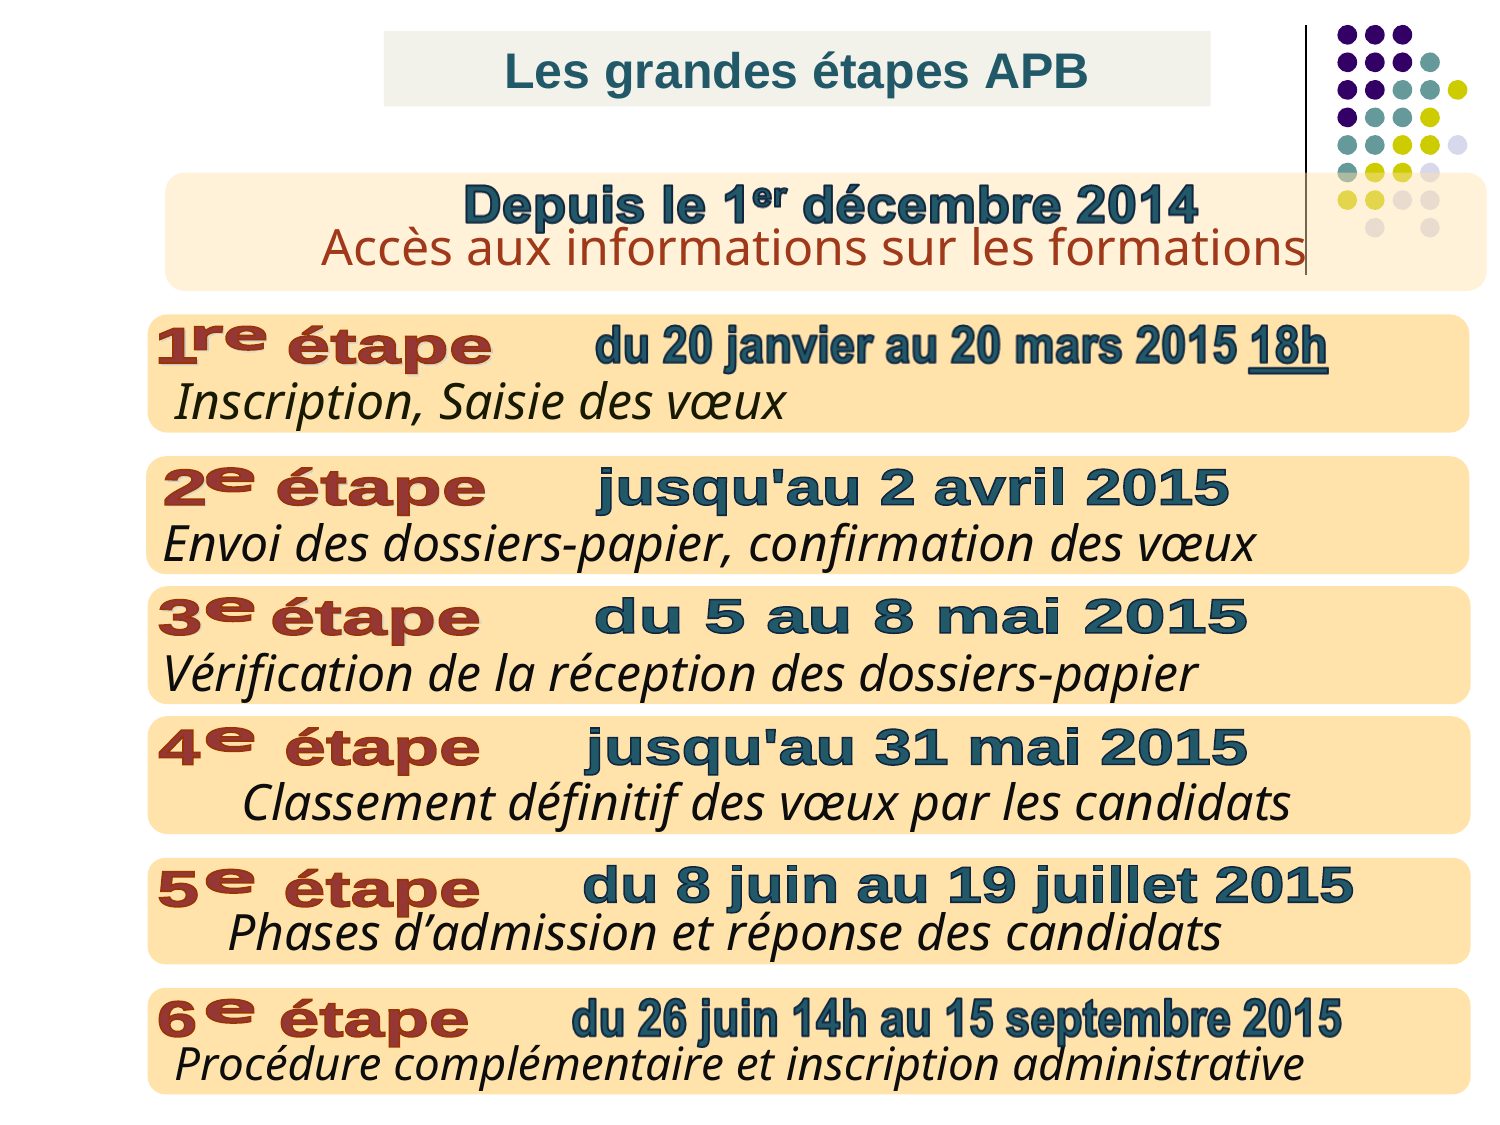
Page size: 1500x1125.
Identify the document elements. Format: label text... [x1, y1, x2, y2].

text_box 4 étape [397, 737, 436, 776]
text_box Envoi des dossiers-papier, confirmation des vœux [147, 503, 1432, 579]
text_box 1 étape [159, 328, 197, 364]
text_box du 8 juin au 19 juillet 2015 [1217, 866, 1247, 893]
text_box jusqu'au 2 avril 2015 [1161, 469, 1192, 505]
text_box 3 étape [344, 607, 388, 636]
text_box [298, 742, 313, 748]
text_box Les 6 grandes étapes [86, 0, 1437, 48]
text_box 3 étape [273, 607, 313, 636]
text_box du 8 juin au 19 juillet 2015 [1288, 867, 1318, 903]
text_box jusqu'au 31 mai 2015 [1178, 729, 1210, 765]
text_box [147, 987, 1471, 1095]
text_box jusqu'au 31 mai 2015 [1028, 737, 1064, 765]
text_box [457, 483, 473, 488]
text_box [301, 341, 316, 346]
text_box [694, 743, 708, 760]
text_box [814, 881, 826, 893]
text_box [165, 172, 1487, 291]
text_box [285, 613, 301, 618]
text_box 5 étape [397, 879, 436, 893]
text_box [291, 483, 306, 488]
text_box 3 étape [439, 607, 479, 636]
text_box [791, 753, 802, 760]
text_box jusqu'au 31 mai 2015 [1212, 729, 1247, 765]
text_box [1154, 880, 1165, 885]
text_box [945, 493, 956, 500]
text_box du 5 au 8 mai 2015 [706, 599, 744, 633]
text_box jusqu'au 2 avril 2015 [825, 477, 858, 506]
text_box jusqu'au 2 avril 2015 [1123, 469, 1155, 506]
text_box jusqu'au 31 mai 2015 [726, 737, 759, 765]
text_box [594, 880, 607, 893]
text_box [888, 604, 900, 613]
text_box [147, 586, 1471, 705]
text_box [951, 612, 963, 633]
text_box jusqu'au 2 avril 2015 [881, 469, 914, 505]
text_box [779, 622, 792, 628]
picture [465, 183, 1199, 234]
text_box du 5 au 8 mai 2015 [1170, 599, 1205, 633]
text_box du 5 au 8 mai 2015 [1209, 599, 1247, 633]
text_box 6 étape [389, 1009, 427, 1023]
text_box 6 étape [293, 999, 312, 1008]
text_box [147, 857, 1471, 965]
text_box 5 étape [159, 871, 198, 907]
text_box 4 étape [286, 737, 324, 766]
text_box [147, 716, 1471, 835]
text_box [222, 1004, 240, 1008]
text_box [409, 743, 425, 760]
text_box [1149, 735, 1162, 759]
text_box [974, 612, 986, 633]
text_box e [206, 869, 254, 894]
text_box 4 étape [441, 737, 479, 766]
text_box jusqu'au 2 avril 2015 [1195, 469, 1228, 506]
text_box 5 étape [298, 869, 318, 878]
text_box du 5 au 8 mai 2015 [939, 606, 997, 633]
text_box [371, 351, 384, 358]
text_box jusqu'au 2 avril 2015 [969, 477, 1006, 505]
text_box [993, 873, 1005, 884]
text_box [409, 884, 424, 893]
text_box du 5 au 8 mai 2015 [596, 597, 634, 633]
text_box 3 étape [392, 607, 433, 646]
text_box 5 étape [354, 879, 388, 893]
text_box 2 étape [321, 471, 347, 506]
text_box [443, 1014, 457, 1020]
text_box 2 étape [291, 467, 312, 476]
text_box 6 étape [431, 1009, 468, 1023]
text_box 2 étape [349, 477, 393, 506]
text_box 4 étape [326, 731, 351, 766]
text_box 6 étape [347, 1009, 380, 1023]
text_box 3 étape [286, 597, 307, 606]
text_box jusqu'au 31 mai 2015 [1139, 729, 1172, 765]
text_box [452, 613, 467, 618]
text_box jusqu'au 31 mai 2015 [1102, 729, 1135, 765]
text_box [464, 341, 479, 346]
text_box du 5 au 8 mai 2015 [768, 606, 808, 633]
text_box [607, 612, 623, 628]
text_box e [206, 467, 254, 492]
text_box jusqu'au 2 avril 2015 [935, 477, 971, 506]
text_box 6 étape [320, 1003, 343, 1023]
text_box [147, 314, 1470, 361]
text_box [1133, 475, 1145, 499]
text_box 1 étape [405, 335, 446, 374]
text_box [409, 483, 426, 500]
text_box jusqu'au 2 avril 2015 [619, 477, 651, 506]
text_box 2 étape [278, 477, 318, 506]
text_box 5 étape [441, 879, 479, 893]
text_box 5 étape [286, 879, 323, 893]
text_box jusqu'au 31 mai 2015 [780, 737, 817, 765]
text_box 6 étape [159, 1001, 195, 1023]
text_box [222, 874, 239, 878]
text_box du 8 juin au 19 juillet 2015 [984, 866, 1015, 893]
text_box [981, 743, 992, 763]
text_box 4 étape [299, 727, 319, 736]
text_box [400, 1015, 415, 1023]
text_box jusqu'au 31 mai 2015 [684, 737, 718, 775]
text_box [146, 456, 1470, 575]
text_box Les grandes étapes APB [383, 48, 1211, 107]
text_box [798, 493, 808, 500]
text_box jusqu'au 2 avril 2015 [693, 477, 727, 516]
text_box 1 étape [289, 326, 328, 364]
text_box [362, 493, 375, 500]
text_box du 5 au 8 mai 2015 [1127, 599, 1163, 633]
text_box 4 étape [159, 730, 200, 765]
text_box du 8 juin au 19 juillet 2015 [584, 865, 616, 893]
text_box 5 étape [326, 873, 350, 893]
text_box [454, 742, 468, 748]
text_box [1002, 743, 1012, 763]
text_box jusqu'au 2 avril 2015 [734, 477, 767, 506]
text_box Classement définitif des vœux par les candidats [227, 763, 1309, 839]
text_box jusqu'au 31 mai 2015 [608, 737, 641, 765]
text_box [293, 1014, 306, 1020]
picture [571, 997, 1342, 1048]
text_box jusqu'au 2 avril 2015 [1087, 469, 1119, 505]
text_box jusqu'au 2 avril 2015 [596, 477, 611, 516]
text_box [688, 872, 698, 881]
text_box jusqu'au 31 mai 2015 [915, 729, 947, 765]
text_box du 5 au 8 mai 2015 [643, 607, 679, 633]
text_box 1 étape [331, 330, 356, 364]
text_box du 5 au 8 mai 2015 [811, 607, 848, 633]
text_box 1 étape [451, 335, 491, 364]
text_box du 8 juin au 19 juillet 2015 [1252, 866, 1282, 903]
text_box e [206, 597, 254, 622]
text_box [1038, 753, 1049, 760]
text_box 3 étape [315, 601, 341, 636]
text_box jusqu'au 2 avril 2015 [1010, 477, 1031, 505]
text_box 4 étape [353, 737, 394, 766]
text_box [704, 483, 717, 500]
text_box du 8 juin au 19 juillet 2015 [1321, 867, 1353, 903]
text_box 2 étape [165, 469, 205, 505]
text_box e [206, 999, 254, 1023]
text_box jusqu'au 31 mai 2015 [584, 737, 600, 775]
text_box [1014, 622, 1026, 628]
text_box jusqu'au 2 avril 2015 [657, 477, 689, 506]
text_box jusqu'au 31 mai 2015 [876, 729, 910, 766]
text_box [887, 618, 901, 628]
text_box re [194, 326, 223, 350]
text_box Phases d’admission et réponse des candidats [212, 893, 1252, 969]
text_box 2 étape [397, 477, 439, 516]
text_box [453, 884, 468, 890]
text_box [417, 341, 434, 358]
text_box re [226, 326, 266, 351]
text_box 1 étape [358, 335, 401, 364]
text_box [1138, 605, 1152, 628]
text_box jusqu'au 31 mai 2015 [819, 737, 852, 765]
text_box [404, 613, 421, 630]
text_box jusqu'au 31 mai 2015 [647, 737, 679, 765]
text_box du 5 au 8 mai 2015 [1002, 606, 1043, 633]
text_box du 8 juin au 19 juillet 2015 [677, 866, 709, 893]
text_box e [206, 727, 254, 752]
text_box 3 étape [159, 599, 200, 636]
text_box 2 étape [444, 477, 485, 506]
text_box du 5 au 8 mai 2015 [1085, 599, 1122, 633]
text_box jusqu'au 31 mai 2015 [971, 737, 1023, 765]
text_box [298, 884, 312, 890]
text_box du 5 au 8 mai 2015 [875, 599, 913, 633]
text_box [356, 623, 370, 630]
text_box Inscription, Saisie des vœux [147, 361, 1470, 438]
text_box 6 étape [281, 1009, 317, 1023]
text_box [365, 753, 377, 760]
picture [595, 324, 1329, 376]
text_box Procédure complémentaire et inscription administrative [159, 1023, 1437, 1099]
text_box jusqu'au 2 avril 2015 [787, 477, 823, 506]
text_box Vérification de la réception des dossiers-papier [147, 633, 1421, 709]
text_box Accès aux informations sur les formations [306, 207, 1323, 284]
text_box [687, 887, 699, 893]
